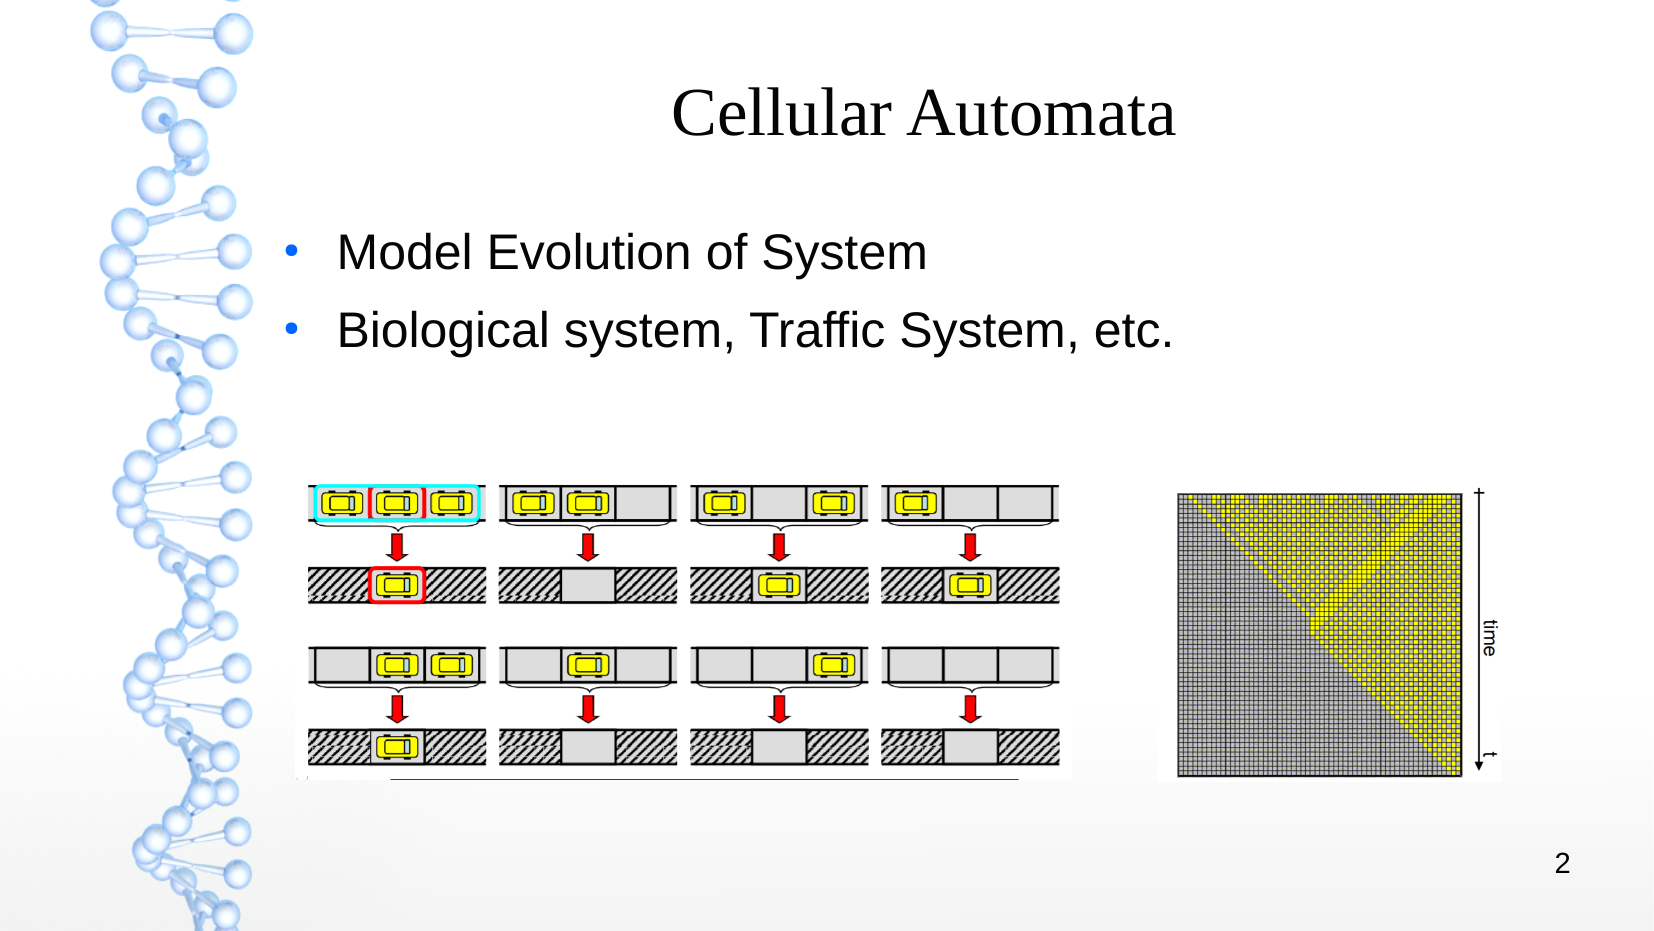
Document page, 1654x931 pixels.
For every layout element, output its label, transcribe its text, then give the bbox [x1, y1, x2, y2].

list Model Evolution of System Biological system, Traffic System, etc. [265, 224, 1595, 764]
picture [0, 0, 1654, 931]
title Cellular Automata [265, 35, 1595, 189]
